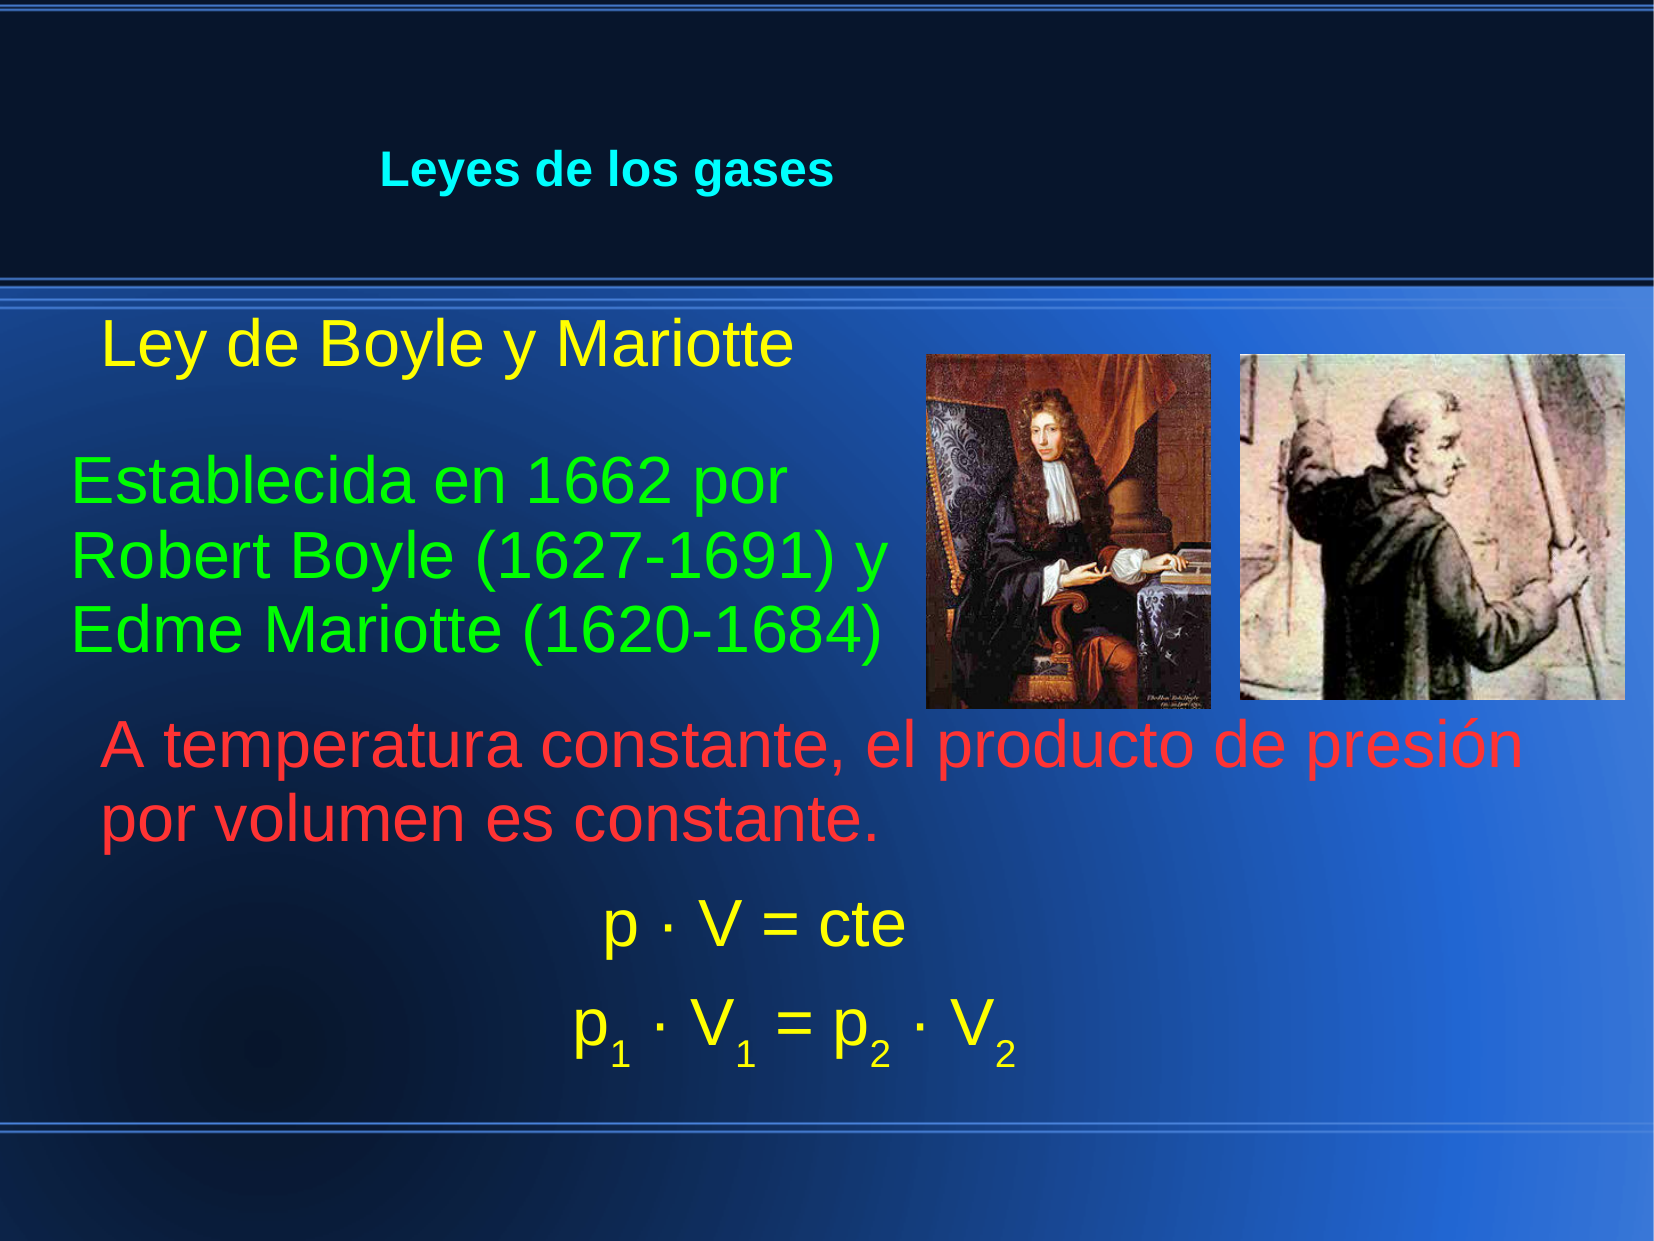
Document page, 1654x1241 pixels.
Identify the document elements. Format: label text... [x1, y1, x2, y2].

picture [0, 0, 1654, 1241]
list p1 · V1 = p2 · V2 [501, 985, 1034, 1093]
list A temperatura constante, el producto de presión por volumen es constante. [29, 706, 1625, 857]
title Leyes de los gases [32, 118, 1182, 220]
list Establecida en 1662 por Robert Boyle (1627-1691) y Edme Mariotte (1620-1684) [0, 442, 926, 698]
list Ley de Boyle y Mariotte [29, 306, 1329, 414]
list p · V = cte [531, 885, 975, 985]
